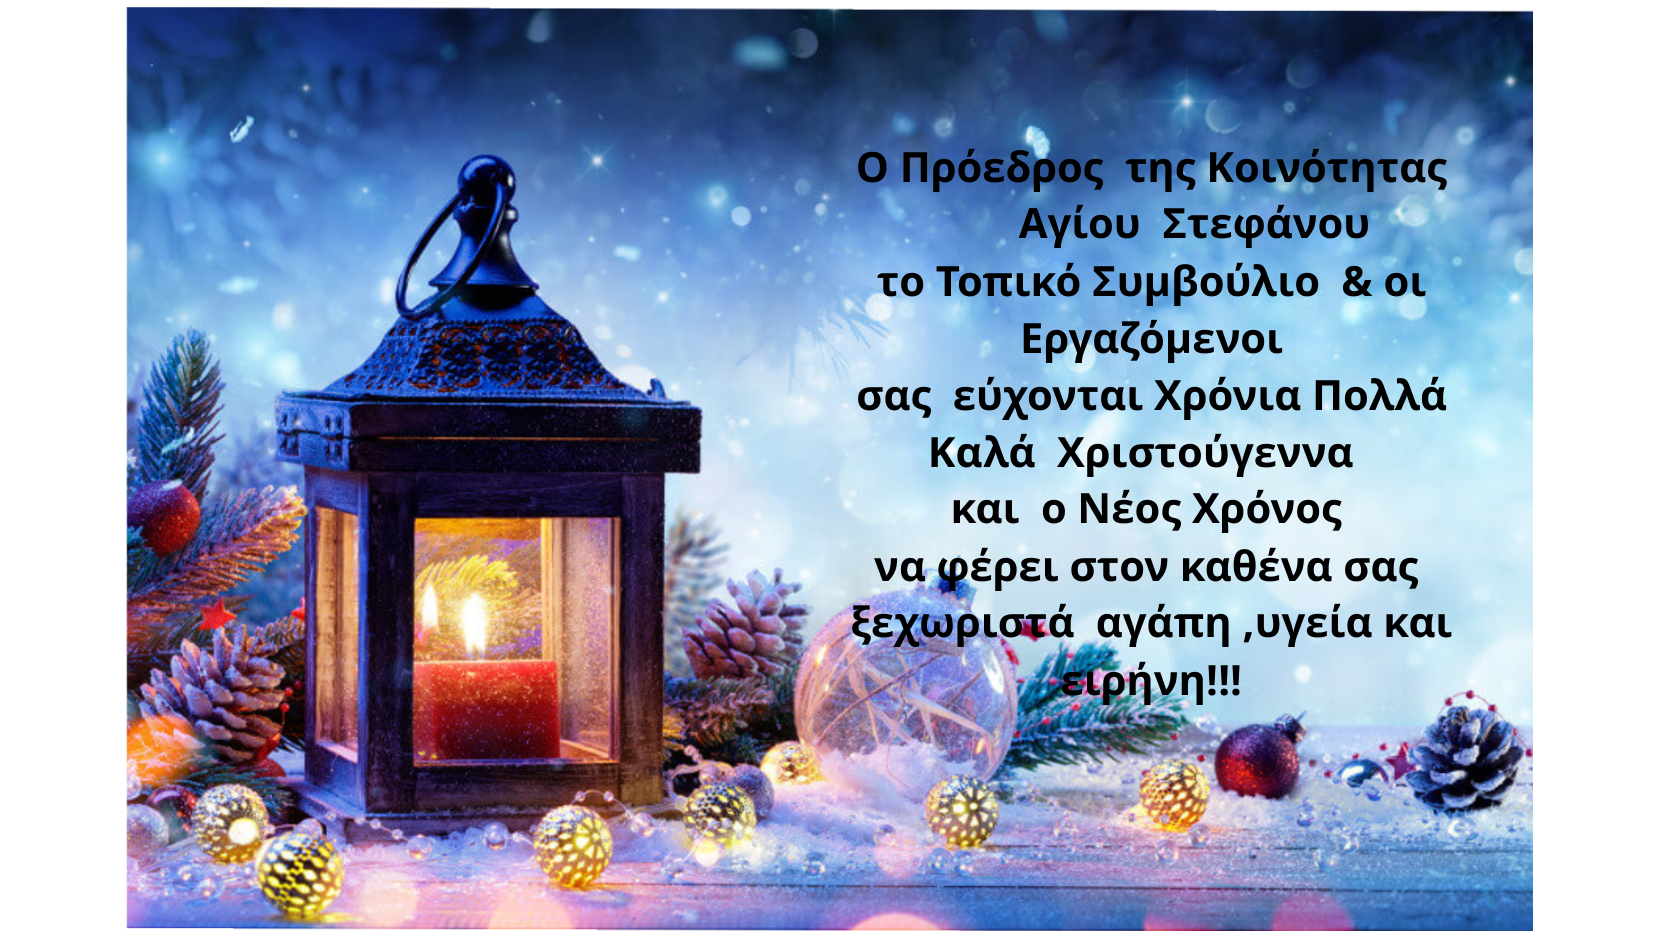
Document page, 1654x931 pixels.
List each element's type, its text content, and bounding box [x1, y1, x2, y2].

picture [126, 6, 1533, 931]
text_box Ο Πρόεδρος της Κοινότητας Αγίου Στεφάνου το Τοπικό Συμβούλιο & οι Εργαζόμενοι σας εύχονται Χρόνια Πολλά Καλά Χριστούγεννα και ο Νέος Χρόνος να φέρει στον καθένα σας ξεχωριστά αγάπη ,υγεία και ειρήνη!!! [755, 129, 1548, 753]
